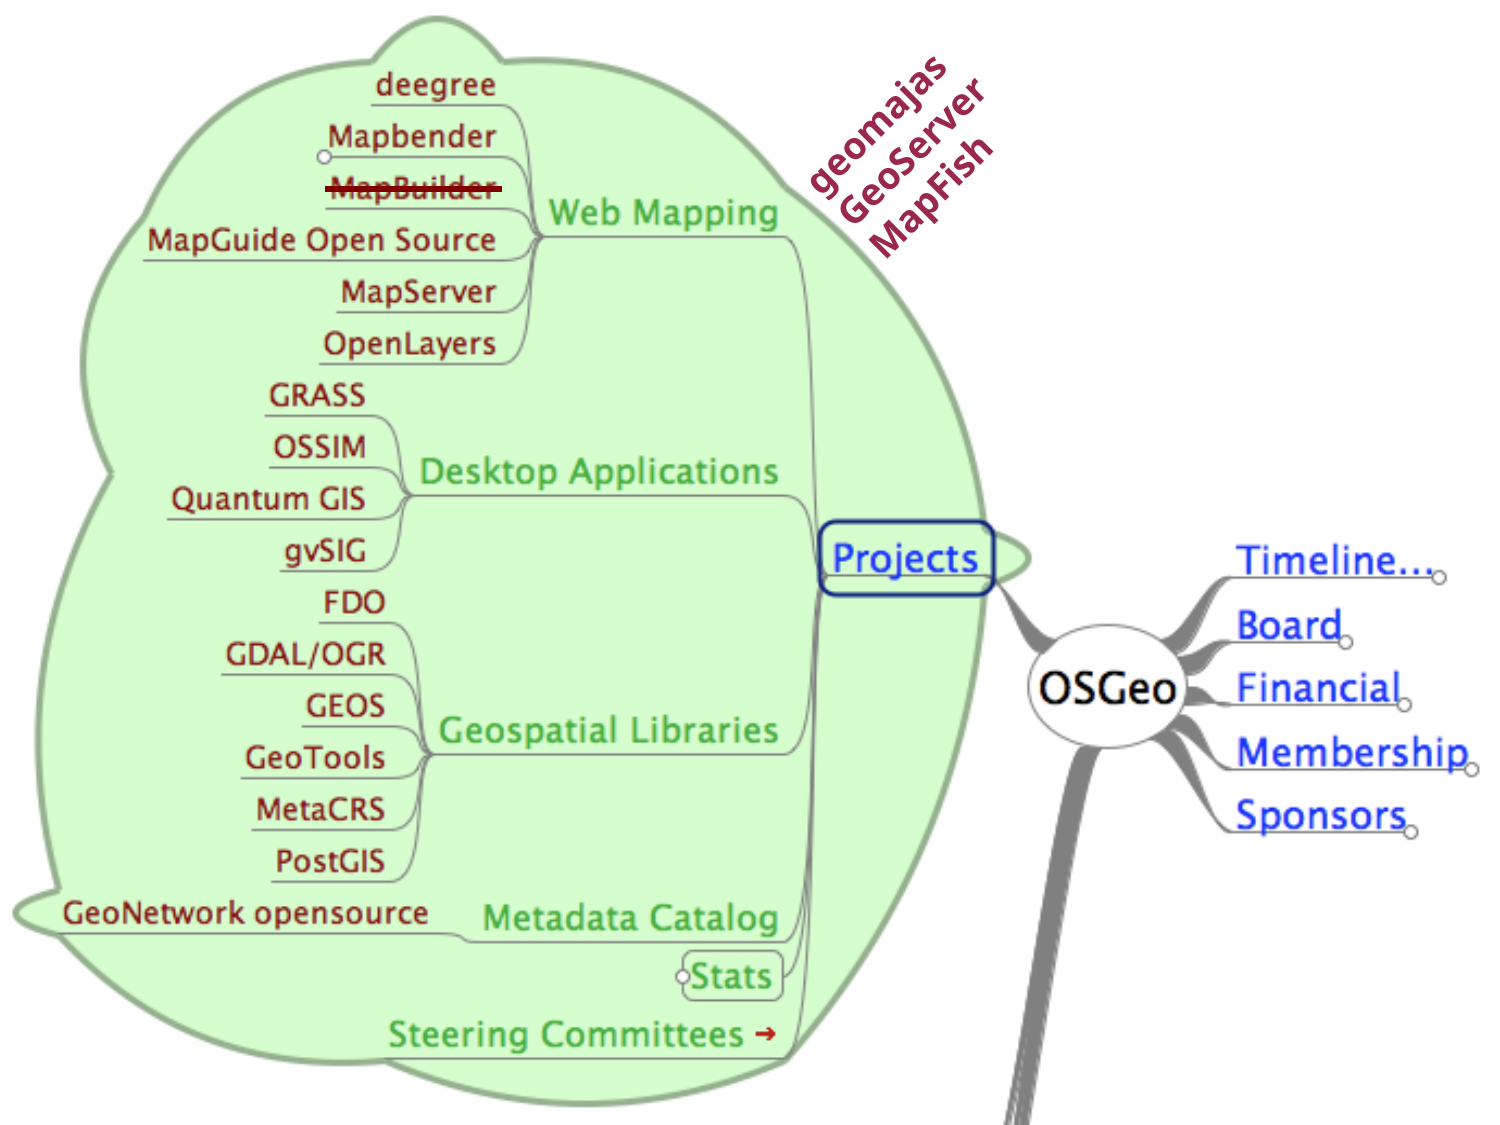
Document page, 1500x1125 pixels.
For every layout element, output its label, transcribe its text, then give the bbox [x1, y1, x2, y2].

picture [0, 0, 1500, 1125]
text_box geomajas GeoServer MapFish [779, 0, 1168, 283]
